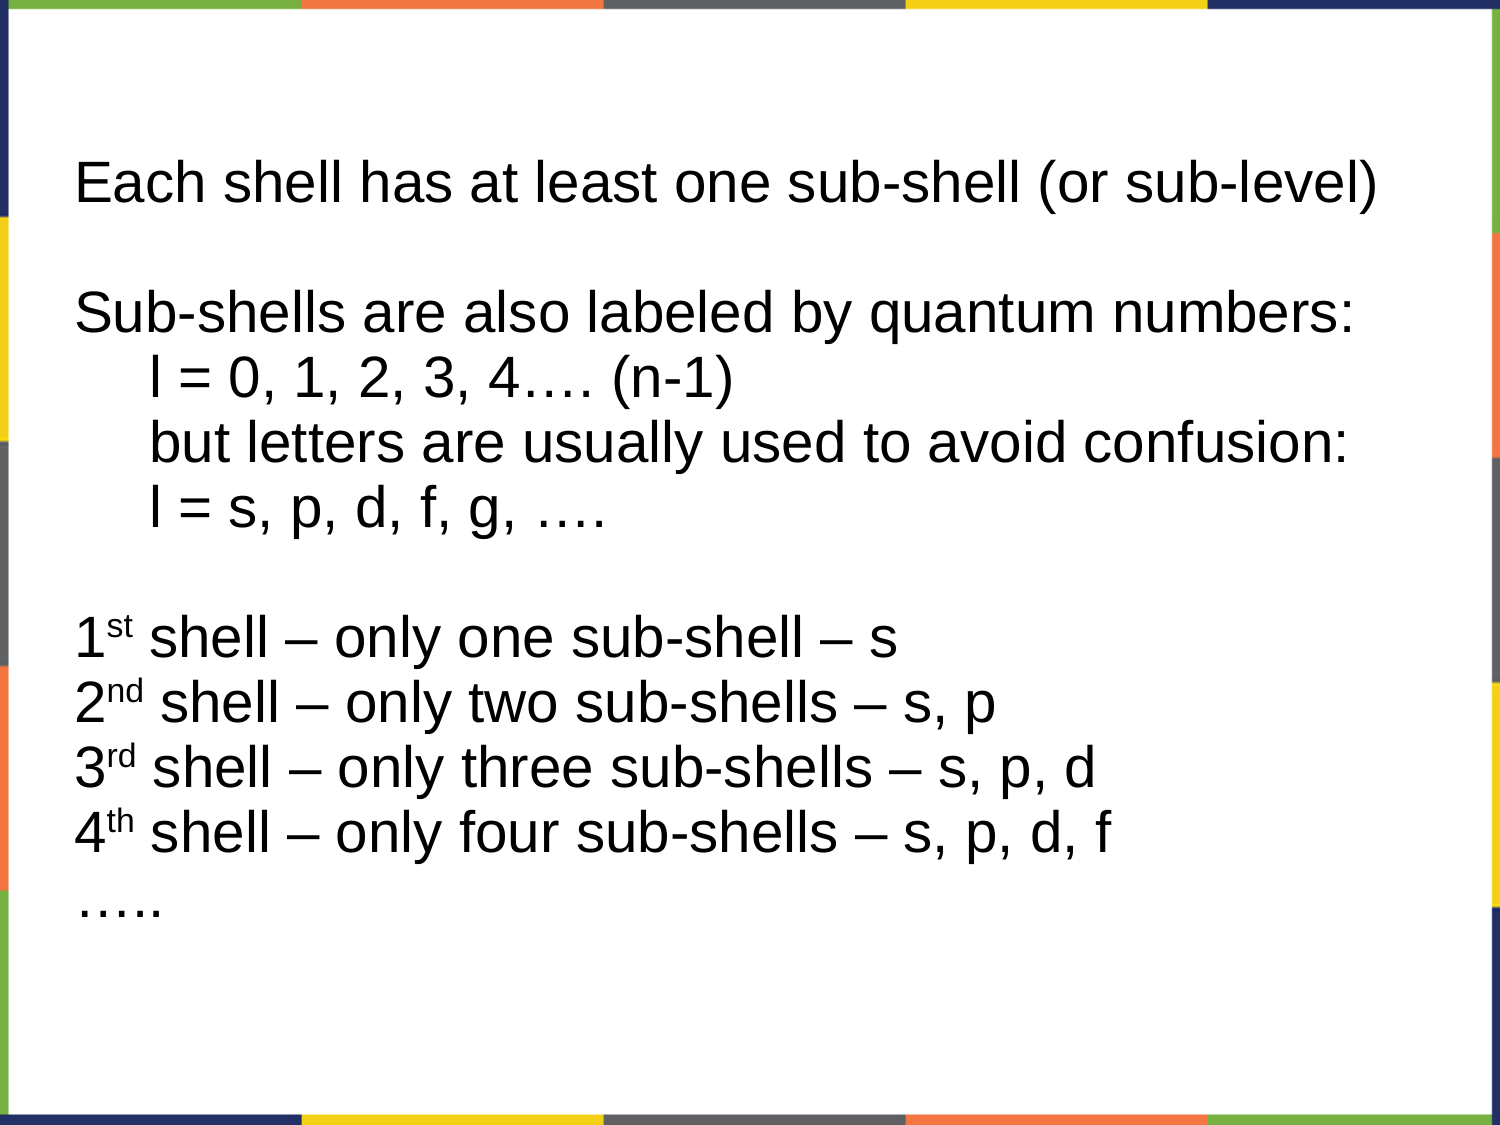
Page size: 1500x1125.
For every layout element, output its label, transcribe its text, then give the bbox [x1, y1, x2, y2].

text_box Each shell has at least one sub-shell (or sub-level) Sub-shells are also labeled by quantum numbers: l = 0, 1, 2, 3, 4…. (n-1) but letters are usually used to avoid confusion: l = s, p, d, f, g, …. 1st shell – only one sub-shell – s 2nd shell – only two sub-shells – s, p 3rd shell – only three sub-shells – s, p, d 4th shell – only four sub-shells – s, p, d, f ….. [74, 135, 1440, 946]
picture [0, 0, 1500, 1125]
